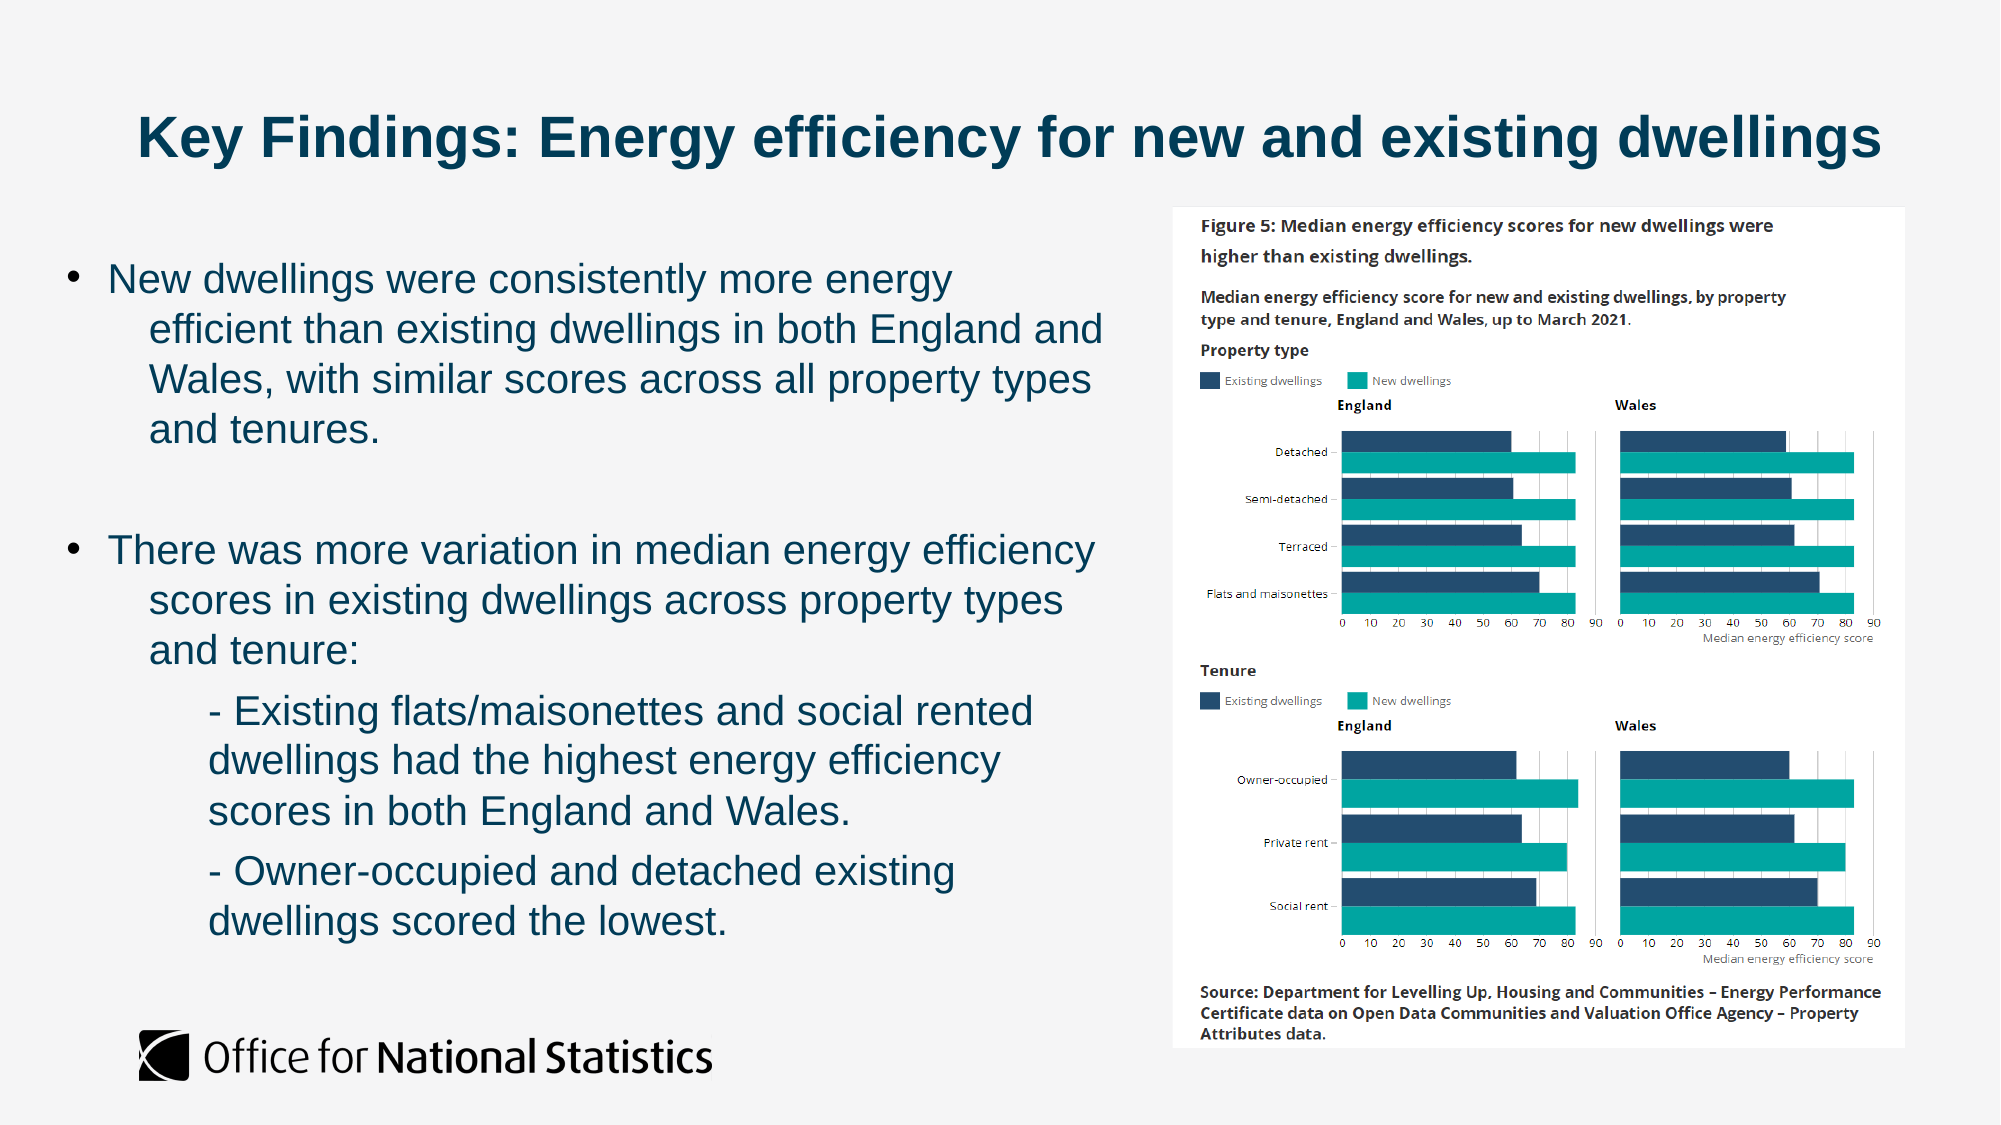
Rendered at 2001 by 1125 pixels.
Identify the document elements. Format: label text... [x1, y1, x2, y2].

picture [1172, 206, 1905, 1048]
title Key Findings: Energy efficiency for new and existing dwellings [137, 104, 1904, 361]
list New dwellings were consistently more energy efficient than existing dwellings in both England and Wales, with similar scores across all property types and tenures. There was more variation in median energy efficiency scores in existing dwellings across property types and tenure: - Existing flats/maisonettes and social rented dwellings had the highest energy efficiency scores in both England and Wales. - Owner-occupied and detached existing dwellings scored the lowest. [66, 251, 1108, 980]
